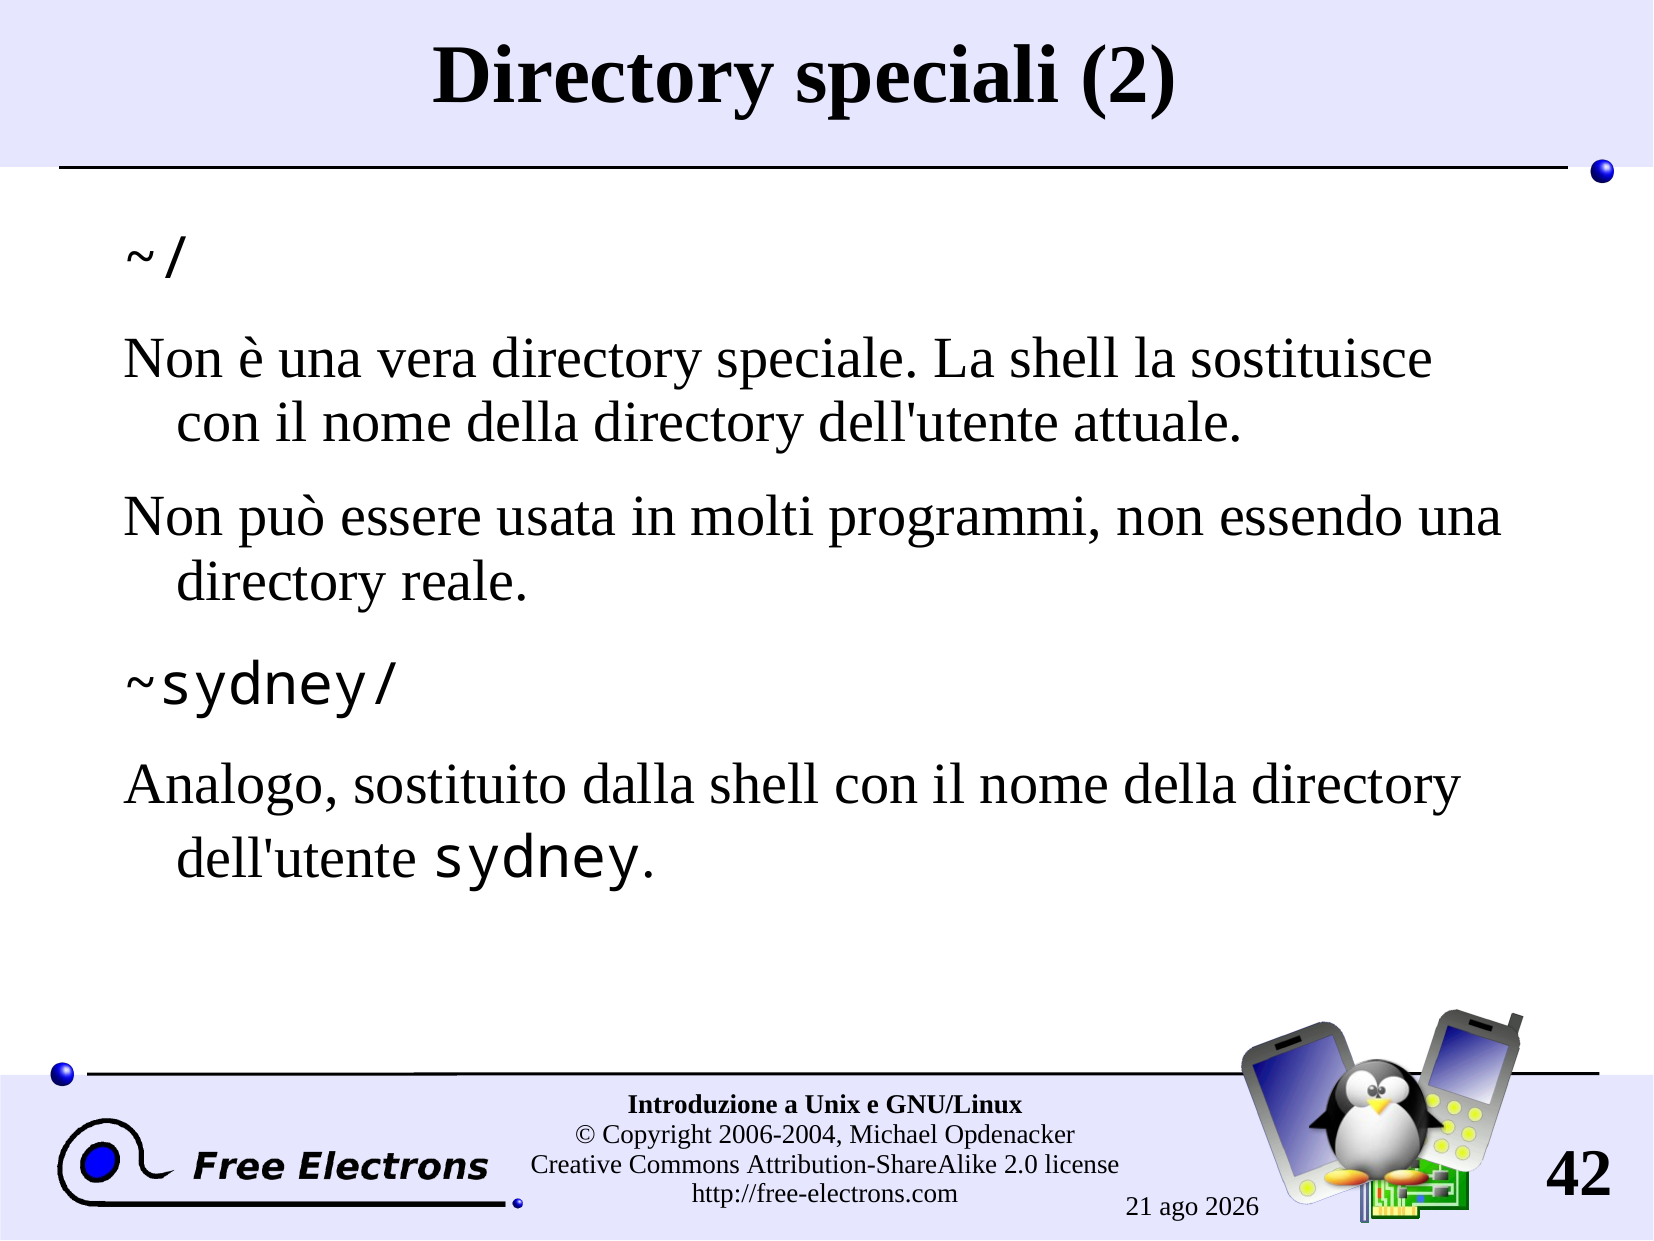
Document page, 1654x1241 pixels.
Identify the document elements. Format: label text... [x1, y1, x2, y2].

picture [1231, 1007, 1538, 1241]
title Directory speciali (2) [60, 20, 1551, 130]
list ~/ Non è una vera directory speciale. La shell la sostituisce con il nome della directory dell'utente attuale. Non può essere usata in molti programmi, non essendo una directory reale. ~sydney/ Analogo, sostituito dalla shell con il nome della directory dell'utente sydney. [105, 216, 1518, 1066]
picture [50, 1107, 527, 1216]
